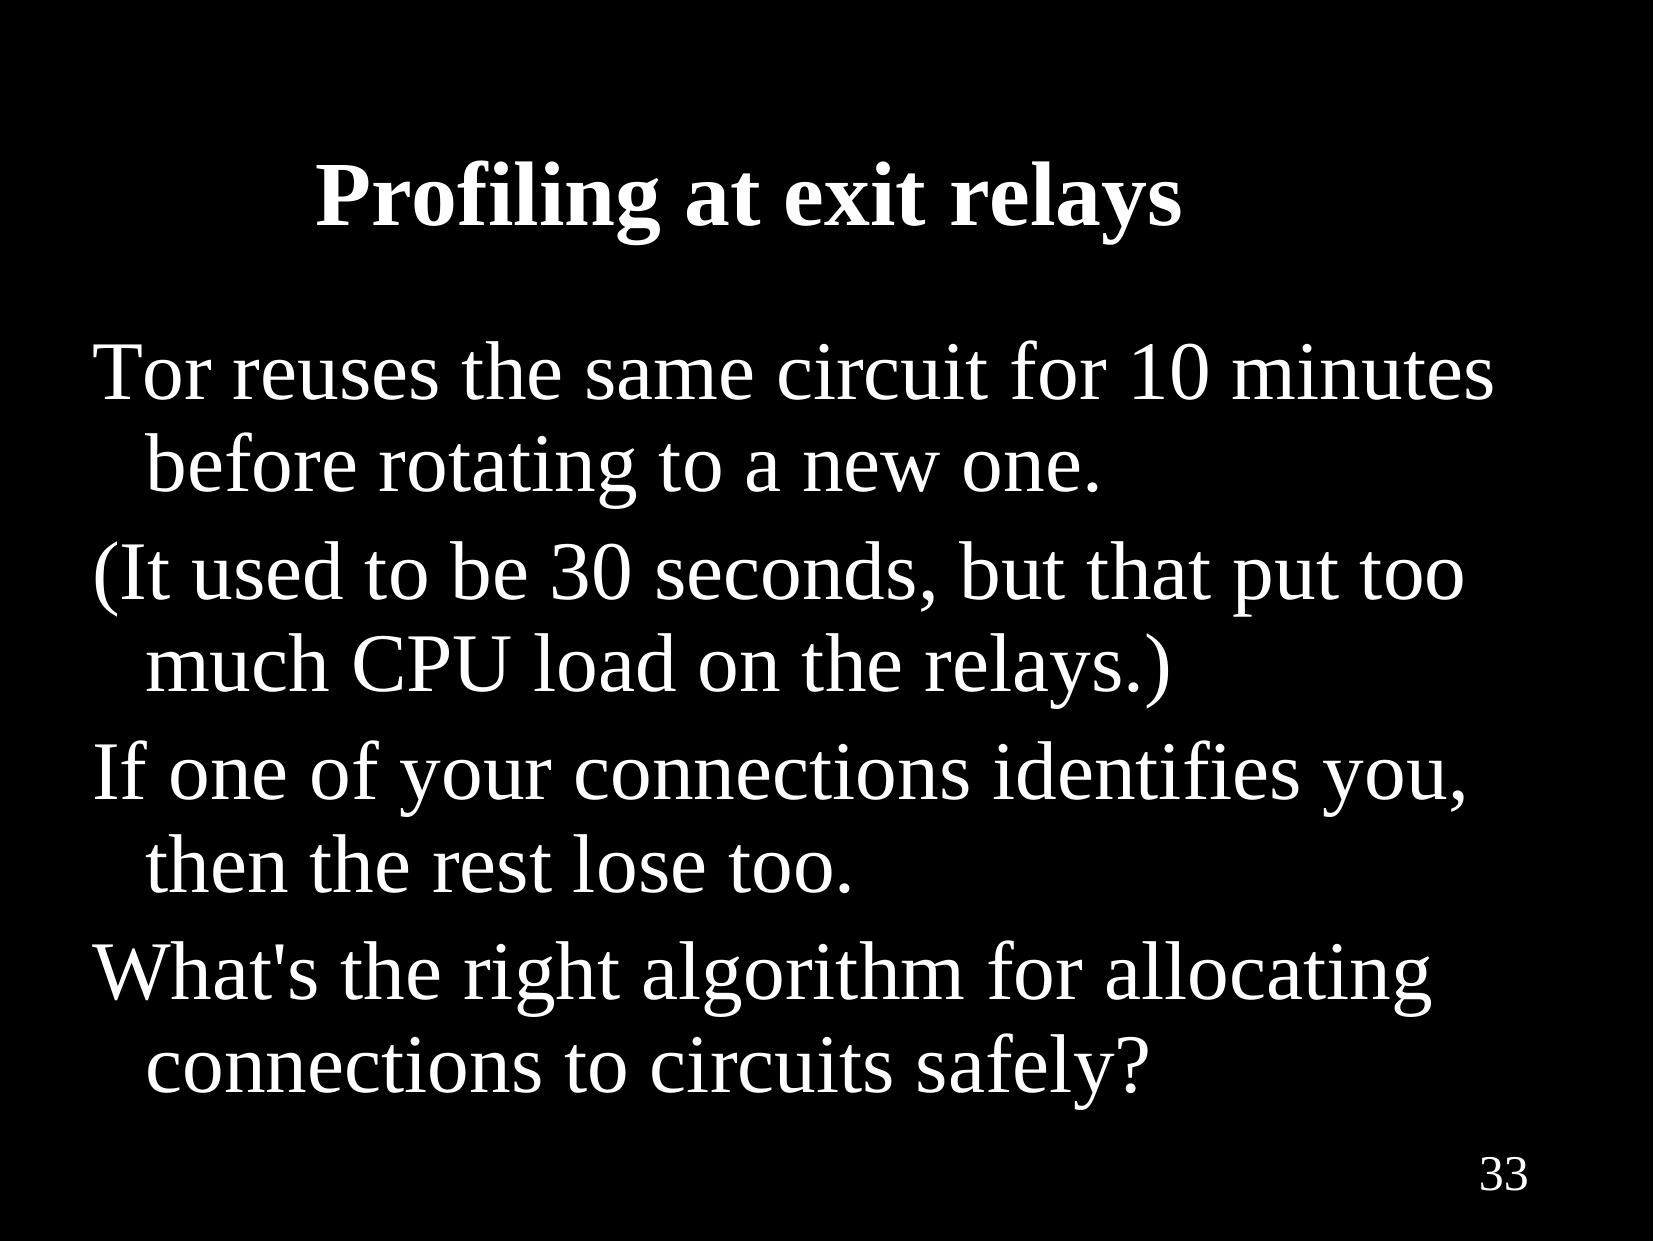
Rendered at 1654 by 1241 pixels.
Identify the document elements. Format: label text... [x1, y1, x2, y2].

list Tor reuses the same circuit for 10 minutes before rotating to a new one. (It used to be 30 seconds, but that put too much CPU load on the relays.) If one of your connections identifies you, then the rest lose too. What's the right algorithm for allocating connections to circuits safely? [74, 325, 1540, 1123]
title Profiling at exit relays [112, 100, 1388, 288]
